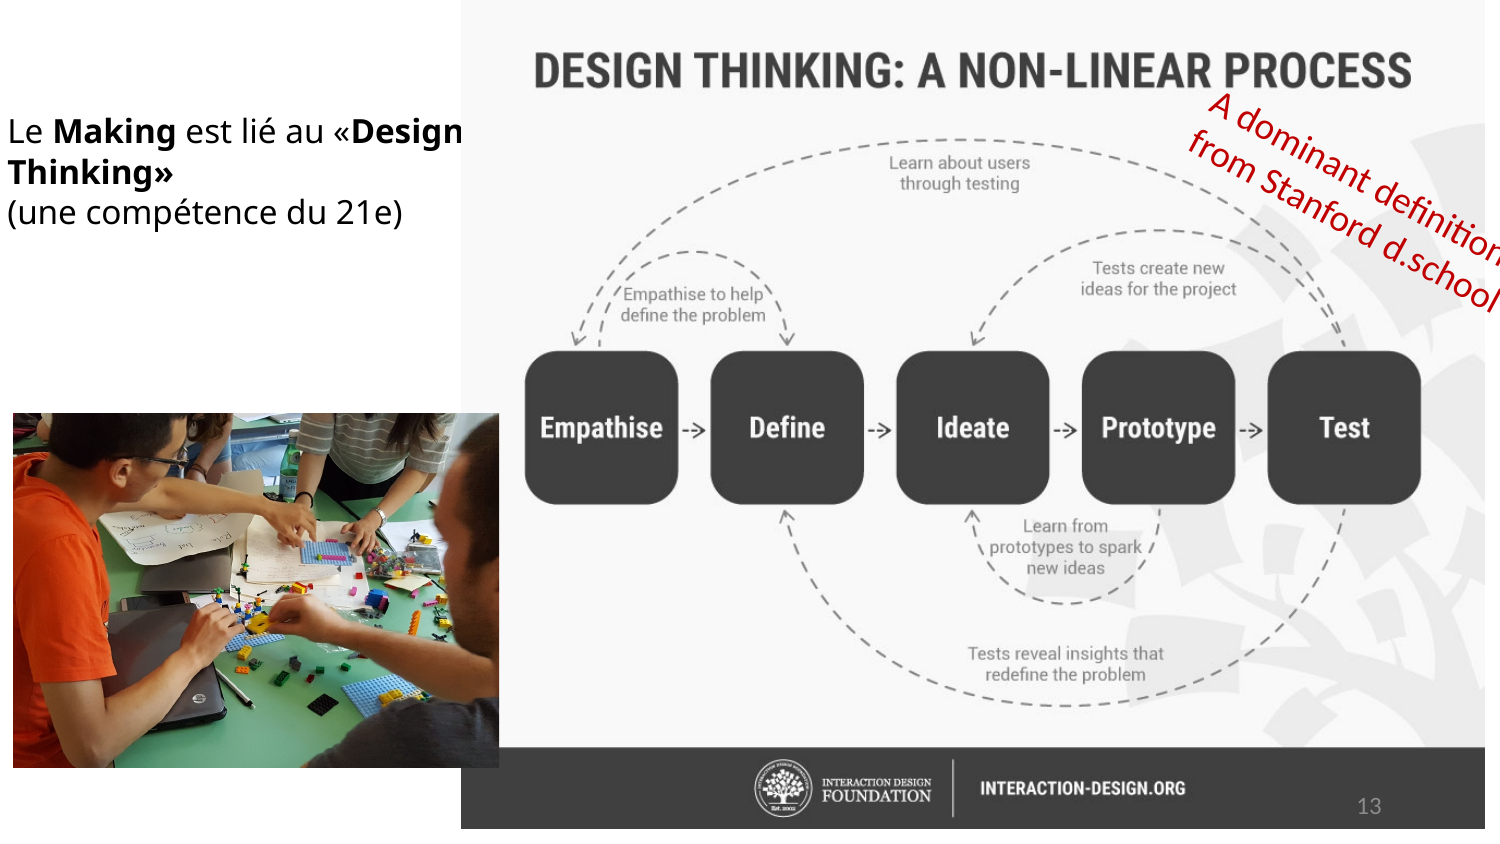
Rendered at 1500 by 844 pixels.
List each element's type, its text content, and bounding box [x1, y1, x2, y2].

slide_number <numéro> [1059, 782, 1397, 827]
text_box A dominant definition from Stanford d.school [1165, 63, 1500, 336]
picture [12, 0, 1485, 829]
title Le Making est lié au «Design Thinking» (une compétence du 21e) [7, 59, 461, 285]
